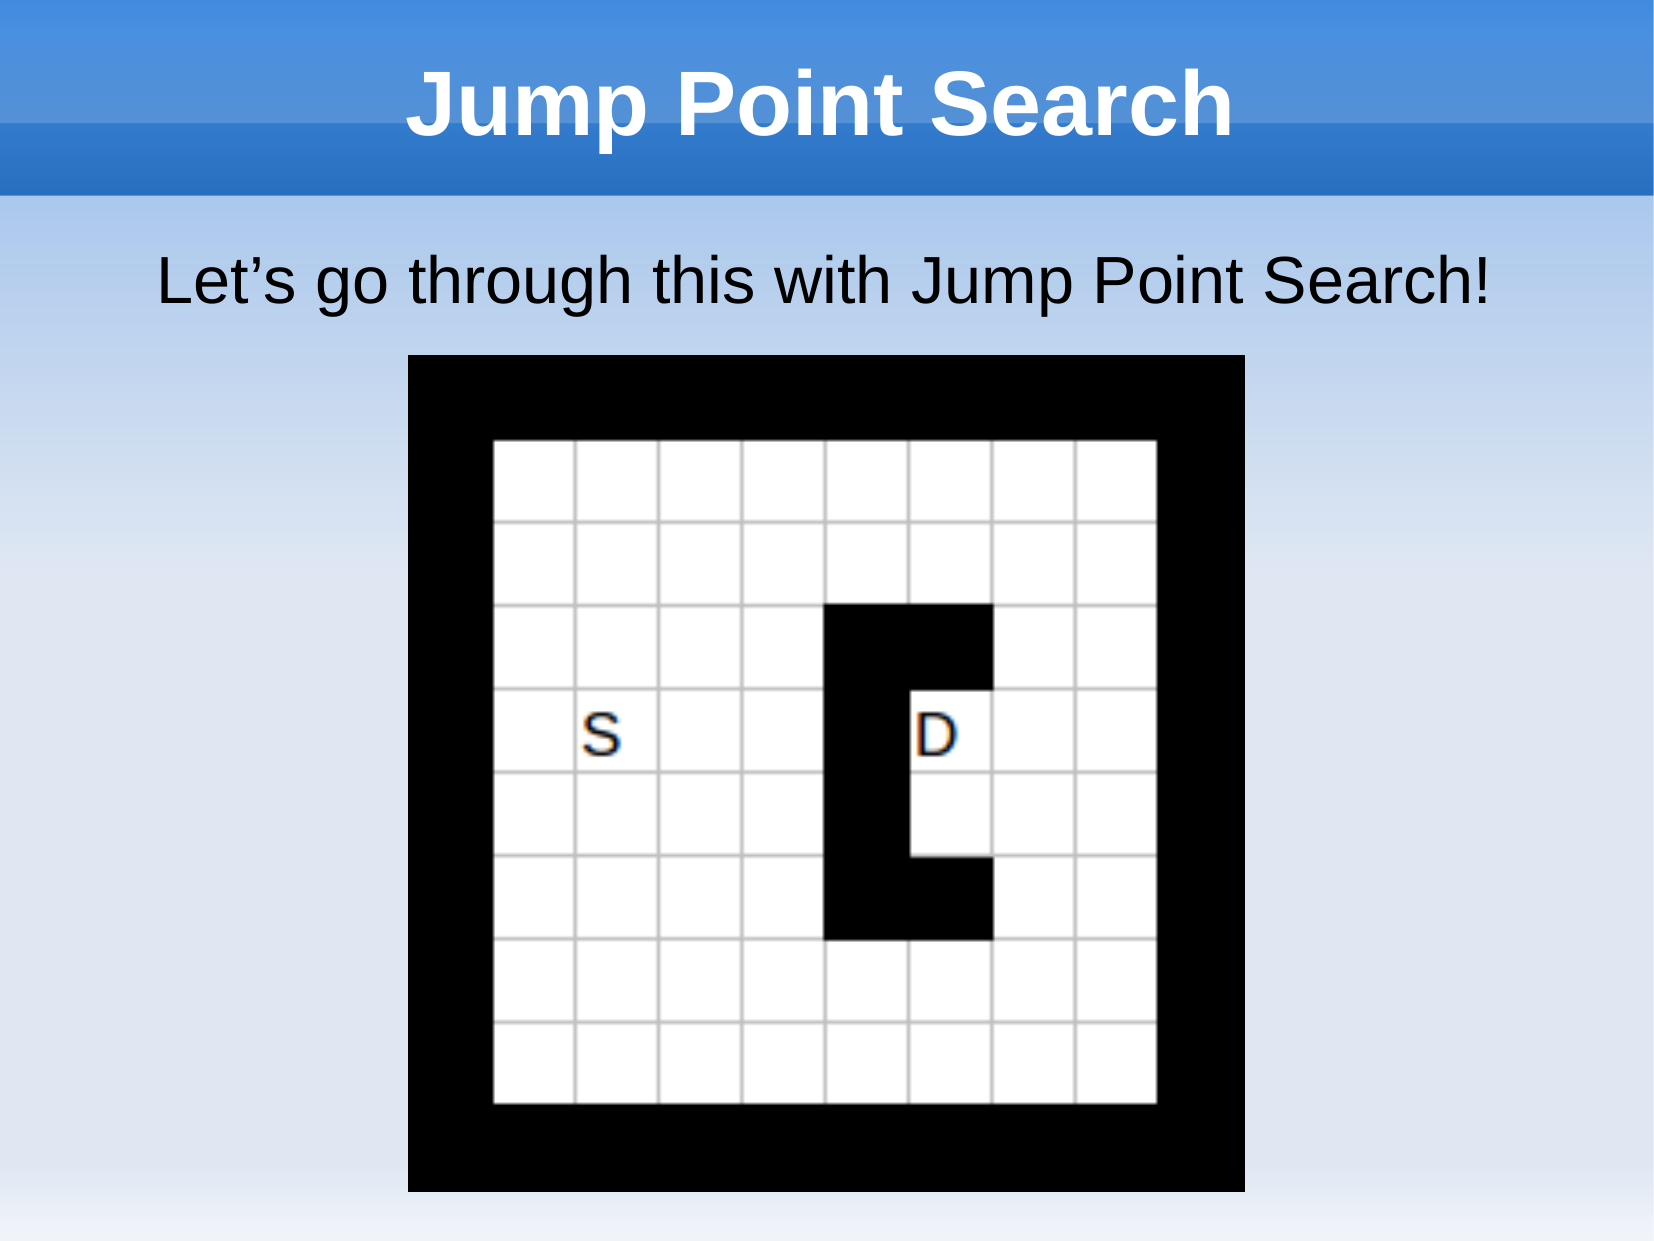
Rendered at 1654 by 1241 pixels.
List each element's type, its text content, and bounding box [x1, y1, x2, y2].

picture [0, 0, 1654, 1241]
title Jump Point Search [76, 0, 1565, 208]
text_box Let’s go through this with Jump Point Search! [37, 235, 1613, 338]
